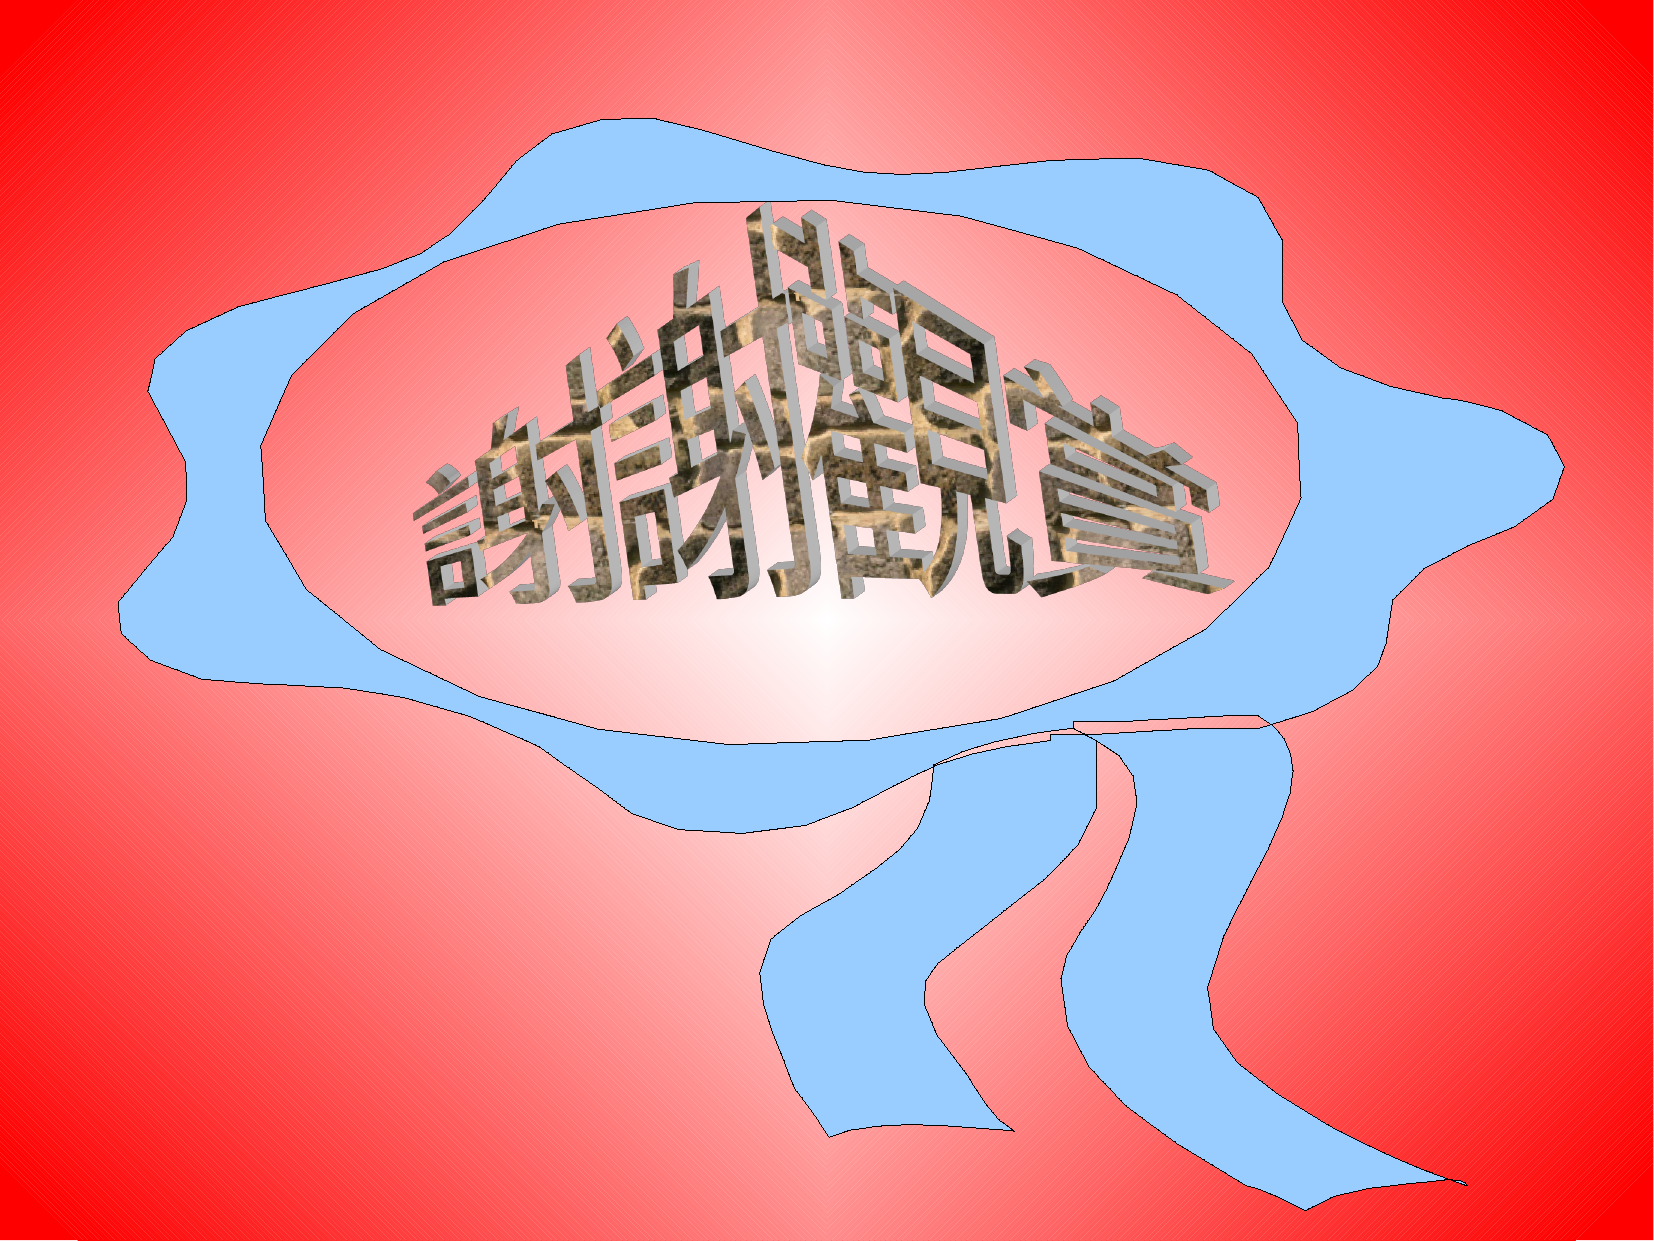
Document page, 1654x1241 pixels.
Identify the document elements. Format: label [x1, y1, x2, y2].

text_box [118, 118, 1565, 1211]
